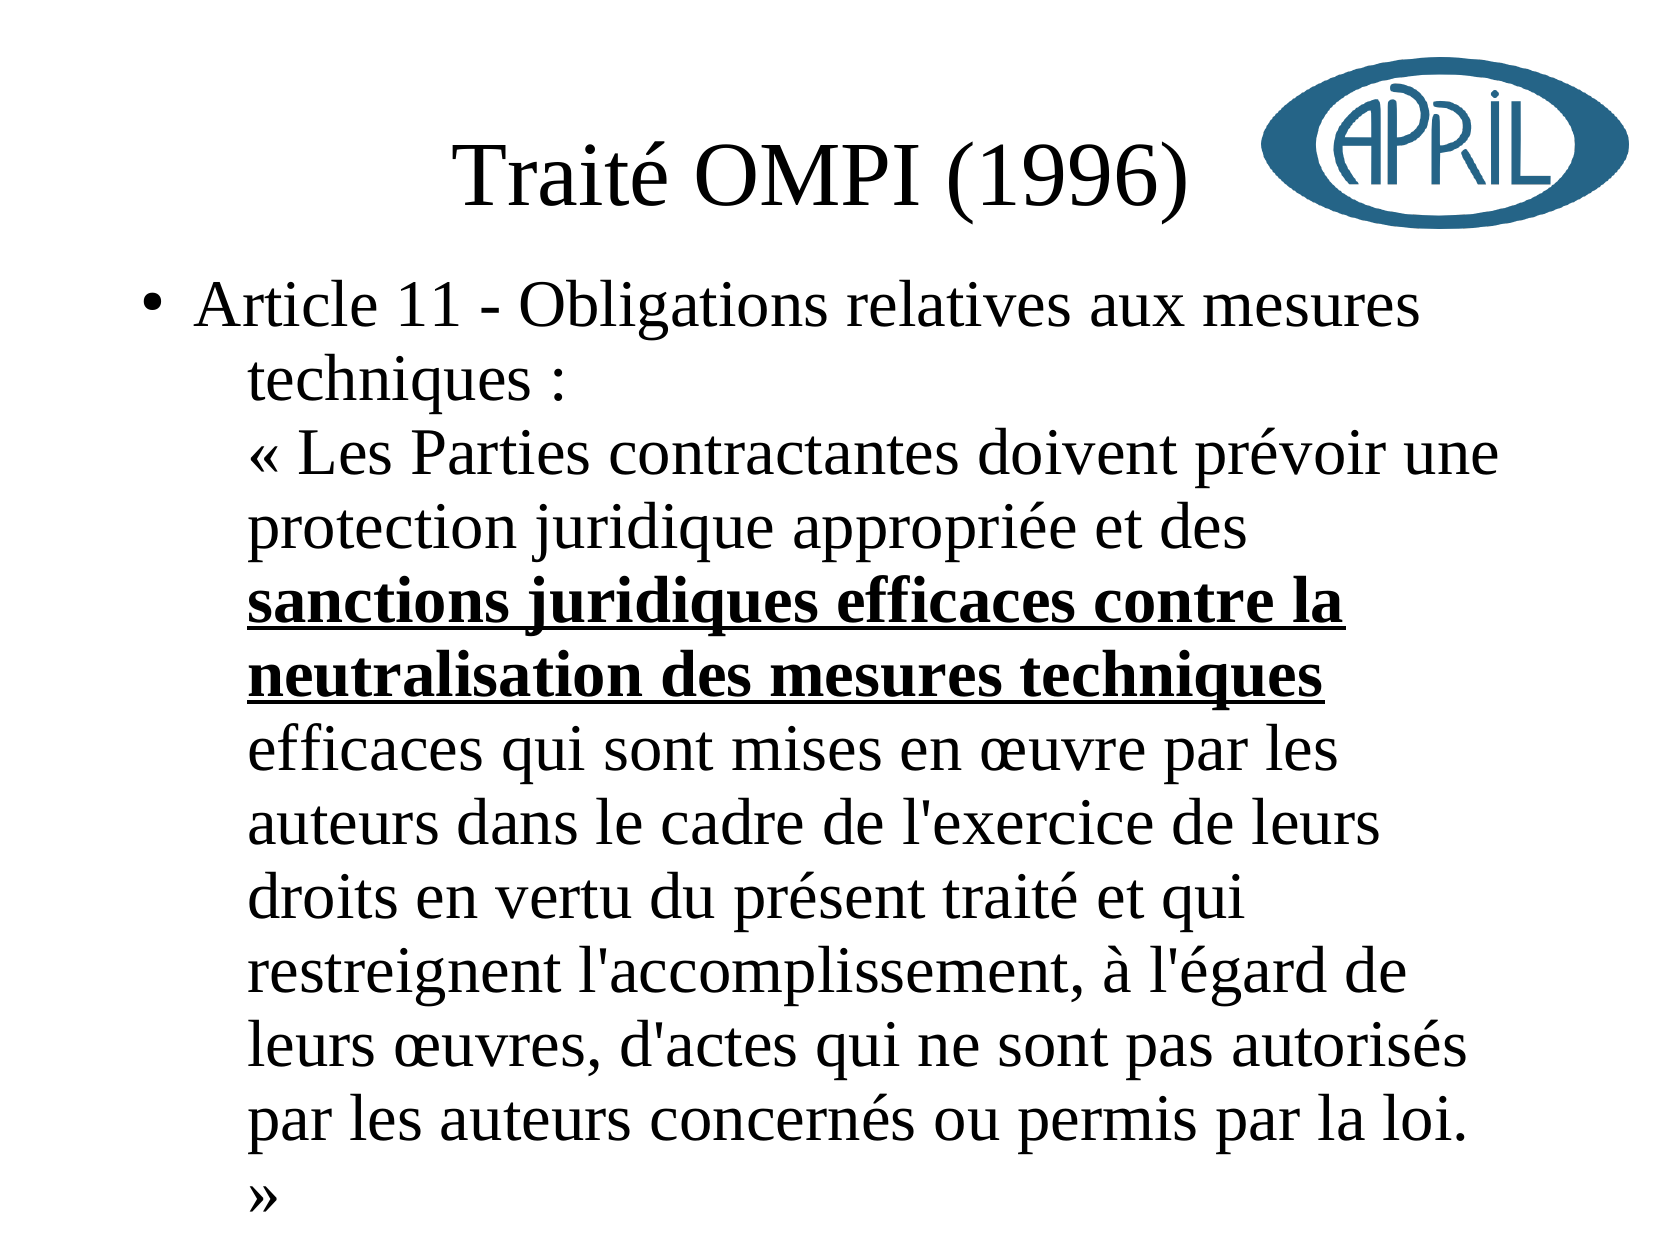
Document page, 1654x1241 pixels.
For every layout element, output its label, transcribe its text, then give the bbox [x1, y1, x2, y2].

list Article 11 - Obligations relatives aux mesures techniques : « Les Parties contractantes doivent prévoir une protection juridique appropriée et des sanctions juridiques efficaces contre la neutralisation des mesures techniques efficaces qui sont mises en œuvre par les auteurs dans le cadre de l'exercice de leurs droits en vertu du présent traité et qui restreignent l'accomplissement, à l'égard de leurs œuvres, d'actes qui ne sont pas autorisés par les auteurs concernés ou permis par la loi. » [105, 266, 1518, 1175]
picture [1261, 57, 1629, 229]
title Traité OMPI (1996) [126, 70, 1516, 266]
